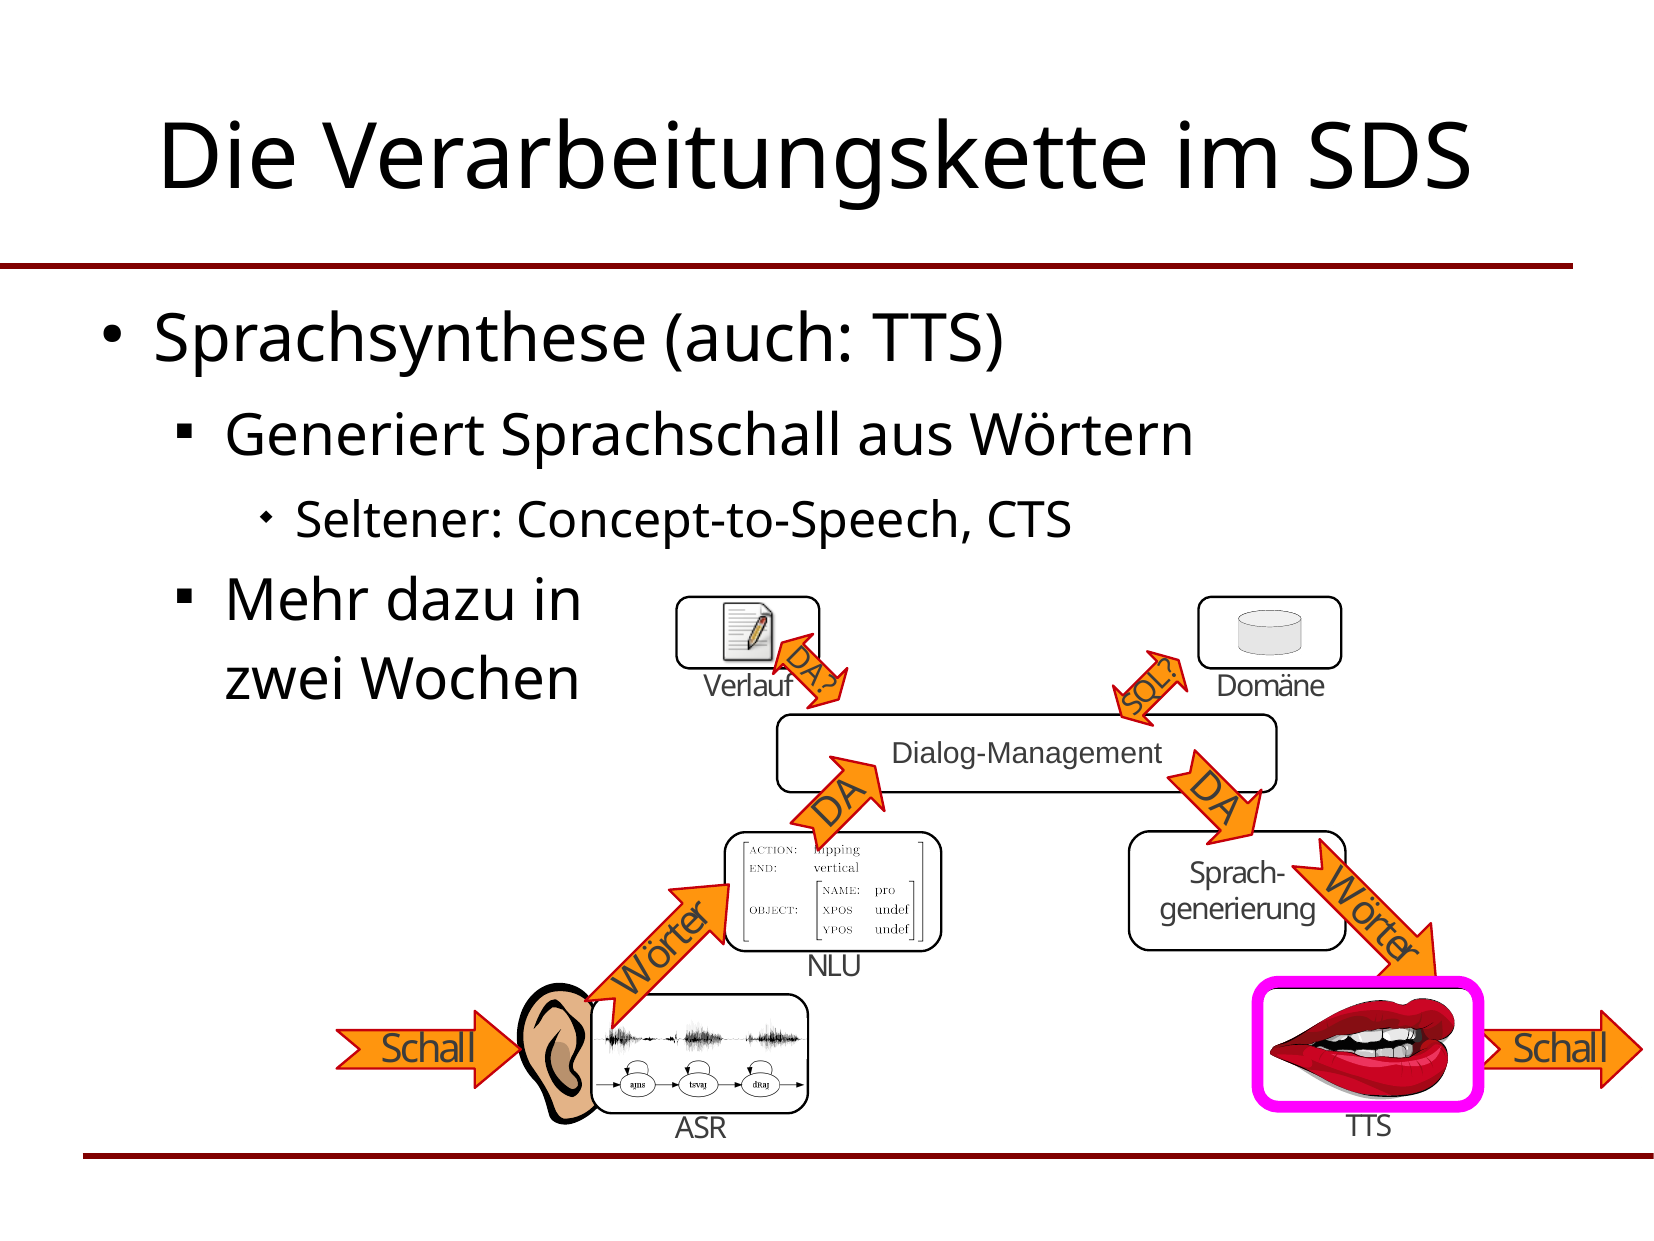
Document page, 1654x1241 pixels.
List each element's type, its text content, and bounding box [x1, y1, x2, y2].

picture [335, 595, 1644, 1140]
title Die Verarbeitungskette im SDS [82, 49, 1571, 257]
list Sprachsynthese (auch: TTS) Generiert Sprachschall aus Wörtern Seltener: Concept-to-Speech, CTS Mehr dazu in zwei Wochen [82, 290, 1571, 1188]
